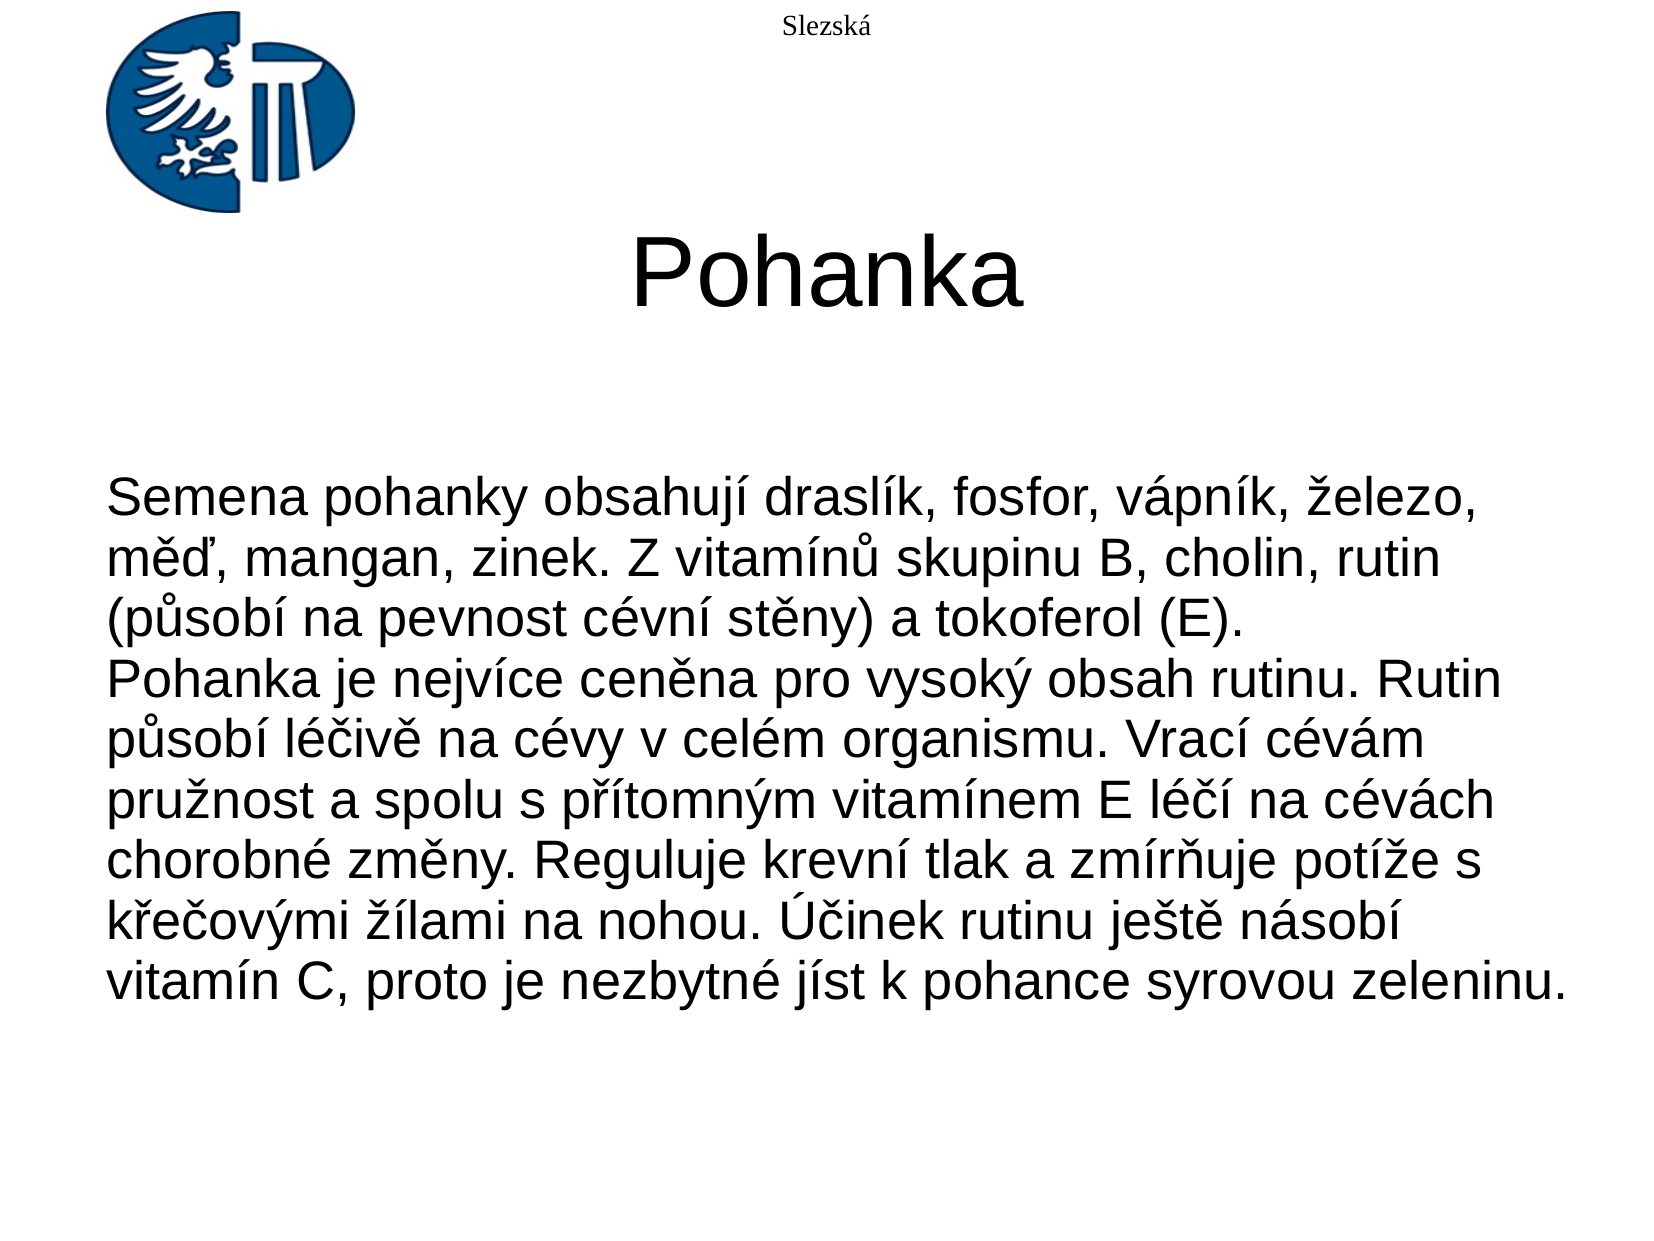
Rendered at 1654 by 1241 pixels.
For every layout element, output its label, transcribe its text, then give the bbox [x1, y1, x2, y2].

title Pohanka [82, 106, 1571, 438]
picture [106, 11, 355, 106]
subtitle Semena pohanky obsahují draslík, fosfor, vápník, železo, měď, mangan, zinek. Z vitamínů skupinu B, cholin, rutin (působí na pevnost cévní stěny) a tokoferol (E). Pohanka je nejvíce ceněna pro vysoký obsah rutinu. Rutin působí léčivě na cévy v celém organismu. Vrací cévám pružnost a spolu s přítomným vitamínem E léčí na cévách chorobné změny. Reguluje krevní tlak a zmírňuje potíže s křečovými žílami na nohou. Účinek rutinu ještě násobí vitamín C, proto je nezbytné jíst k pohance syrovou zeleninu. [106, 379, 1595, 1099]
